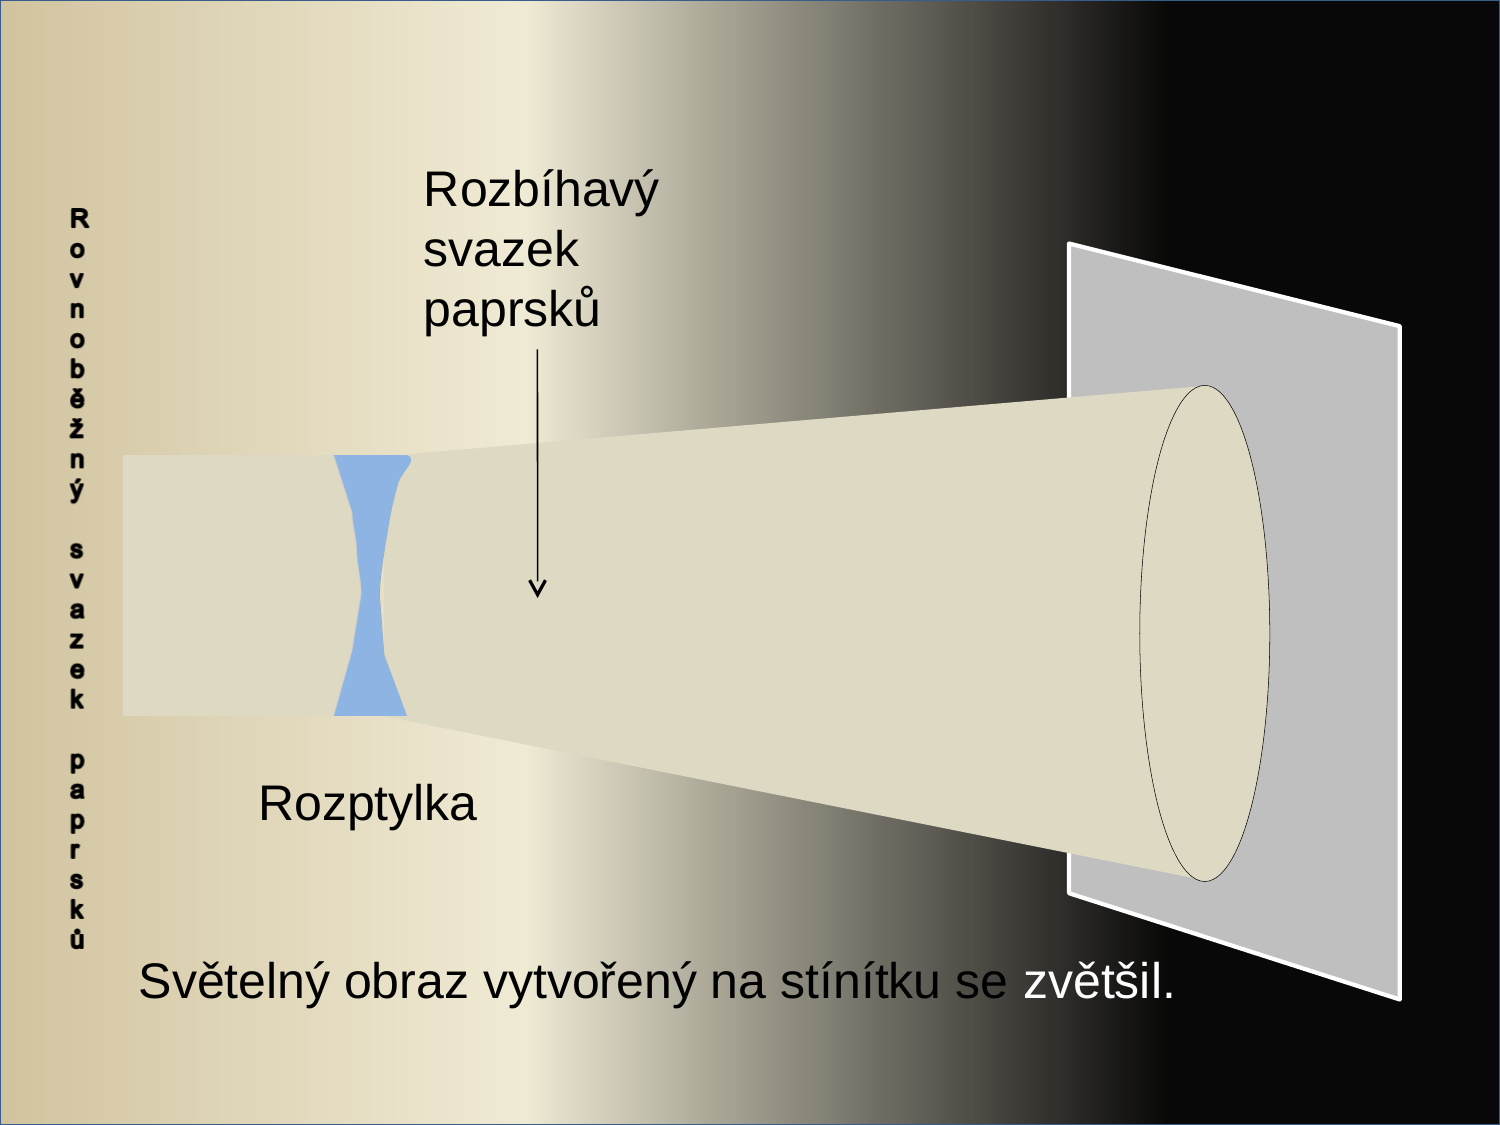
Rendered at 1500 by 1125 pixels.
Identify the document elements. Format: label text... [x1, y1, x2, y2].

text_box Světelný obraz vytvořený na stínítku se zvětšil. [124, 940, 1191, 1016]
picture [0, 0, 1500, 1125]
text_box [383, 243, 1400, 1000]
text_box Rozbíhavý svazek paprsků [409, 148, 675, 345]
text_box Rozptylka [243, 763, 493, 839]
